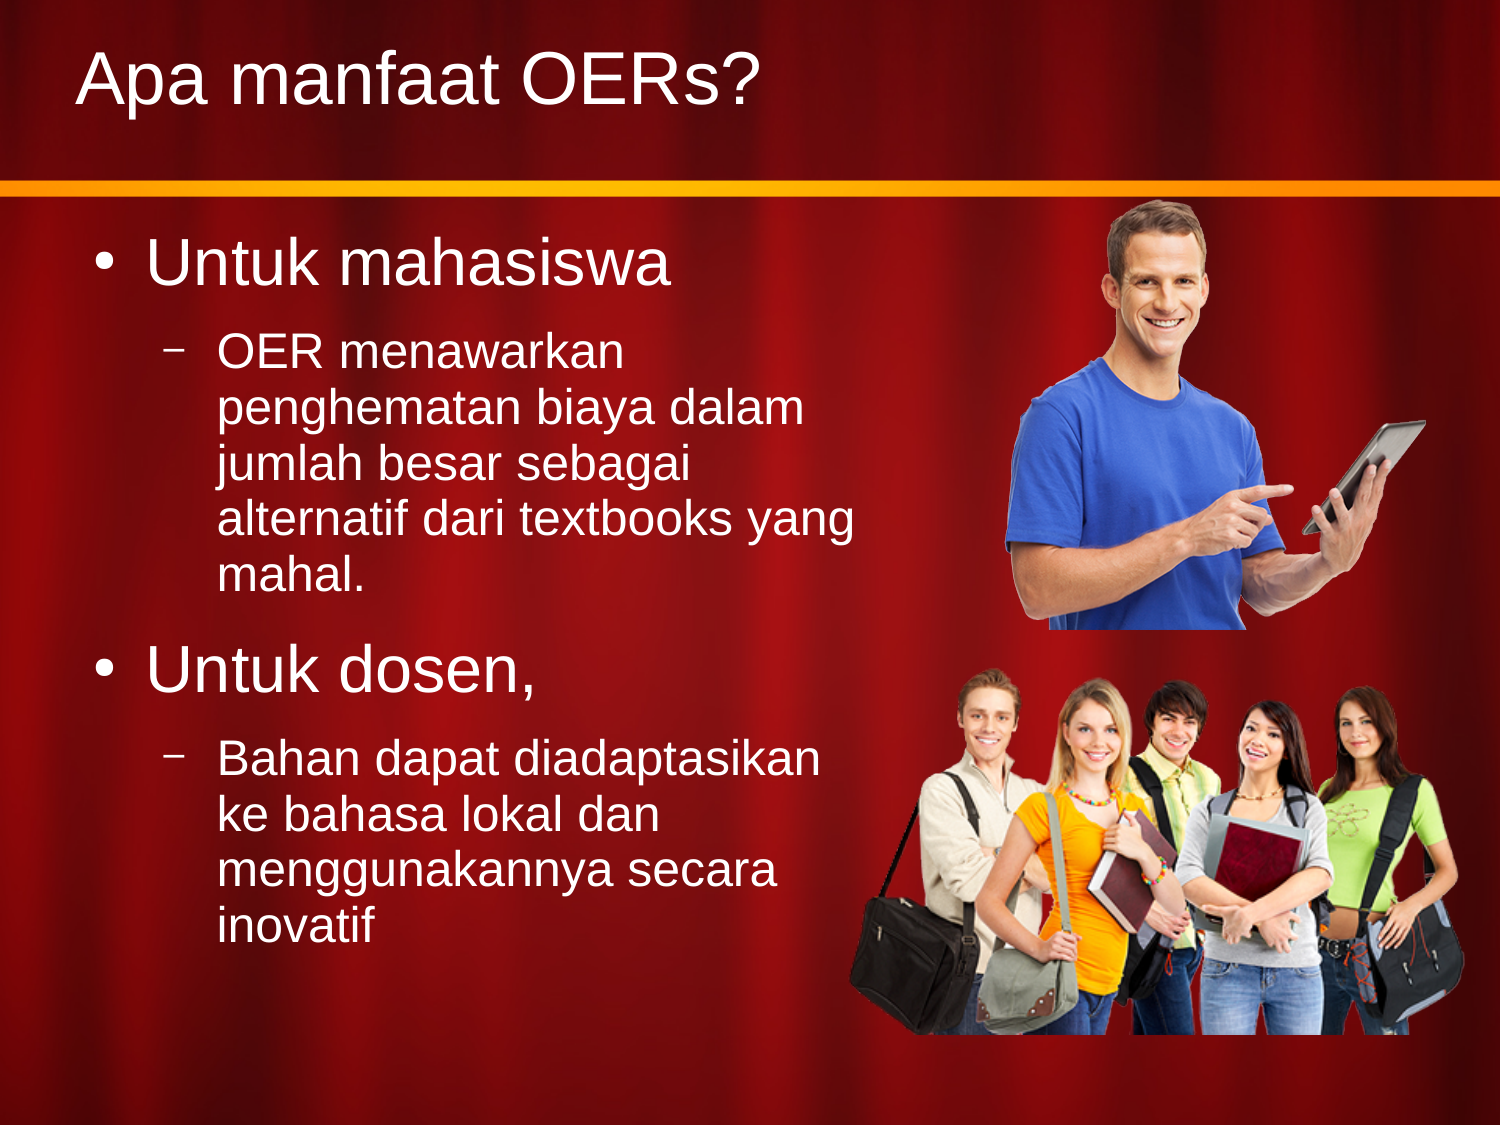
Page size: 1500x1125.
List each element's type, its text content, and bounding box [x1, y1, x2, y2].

list Untuk mahasiswa OER menawarkan penghematan biaya dalam jumlah besar sebagai alternatif dari textbooks yang mahal. Untuk dosen, Bahan dapat diadaptasikan ke bahasa lokal dan menggunakannya secara inovatif [75, 224, 871, 1006]
title Apa manfaat OERs? [75, 31, 1425, 127]
picture [0, 0, 1500, 1125]
